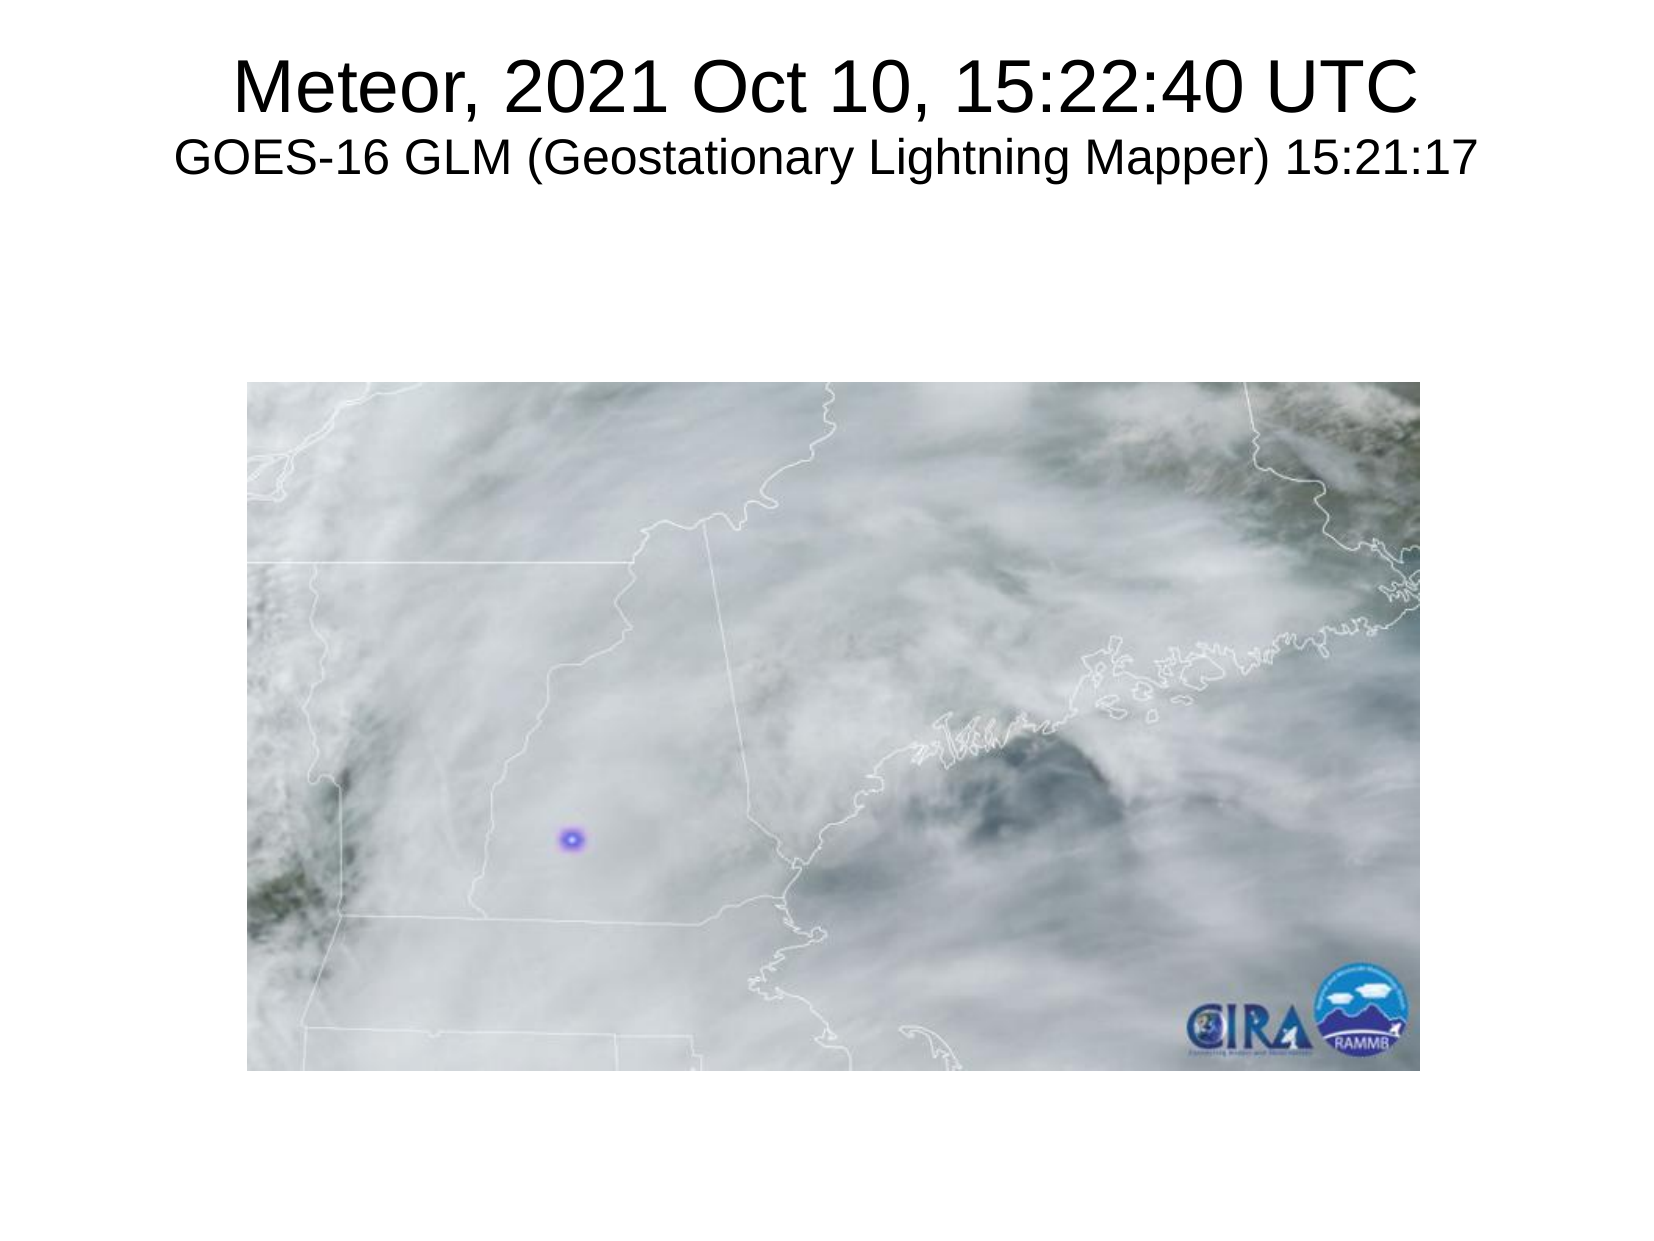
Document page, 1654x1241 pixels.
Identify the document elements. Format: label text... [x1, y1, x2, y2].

title Meteor, 2021 Oct 10, 15:22:40 UTC GOES-16 GLM (Geostationary Lightning Mapper) 15:21:17 [82, 44, 1571, 185]
picture [247, 382, 1420, 1071]
